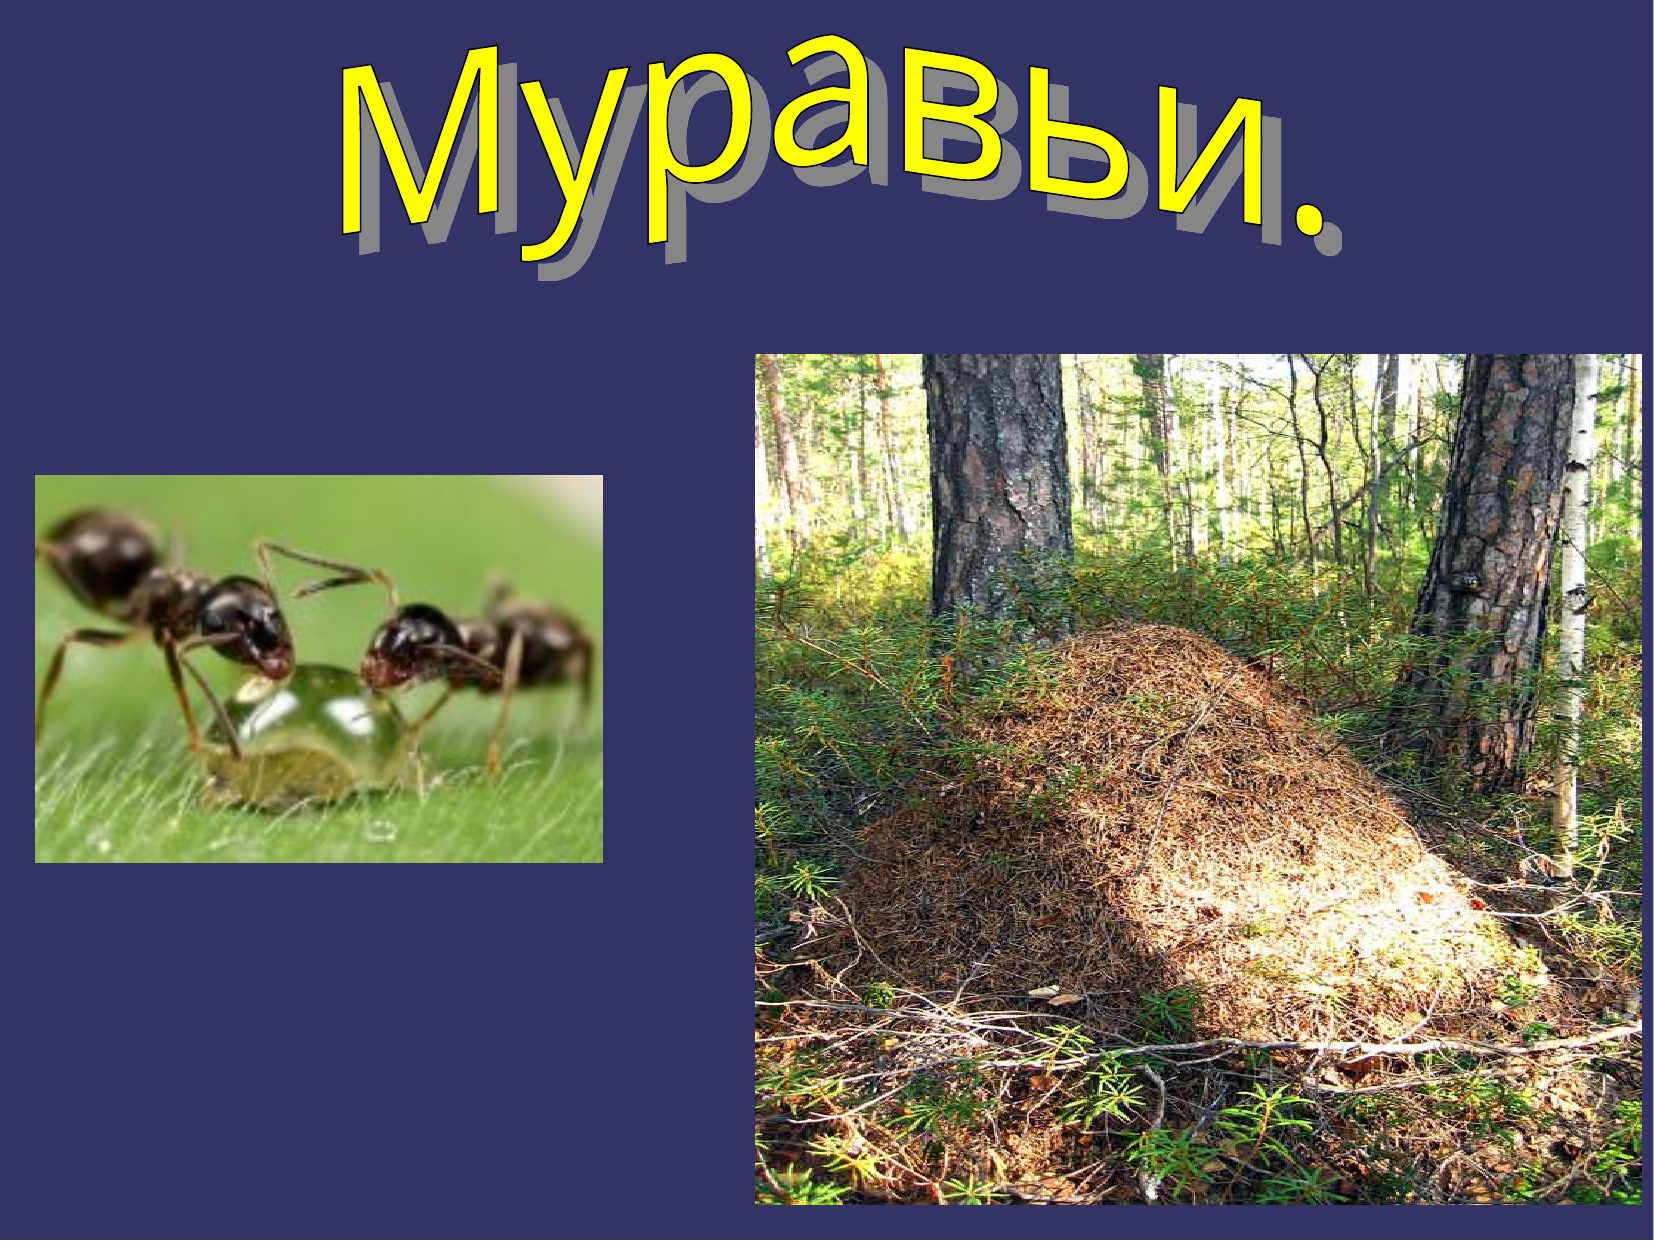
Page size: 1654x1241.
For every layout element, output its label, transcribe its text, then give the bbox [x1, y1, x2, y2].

picture [35, 475, 603, 863]
text_box Муравьи. [1158, 85, 1262, 226]
text_box Муравьи. [1029, 65, 1129, 200]
text_box Муравьи. [1295, 204, 1323, 236]
text_box Муравьи. [773, 34, 868, 167]
text_box Муравьи. [342, 45, 498, 235]
text_box Муравьи. [904, 47, 1002, 181]
text_box Муравьи. [518, 66, 630, 262]
picture [755, 354, 1642, 1205]
text_box Муравьи. [648, 52, 752, 245]
